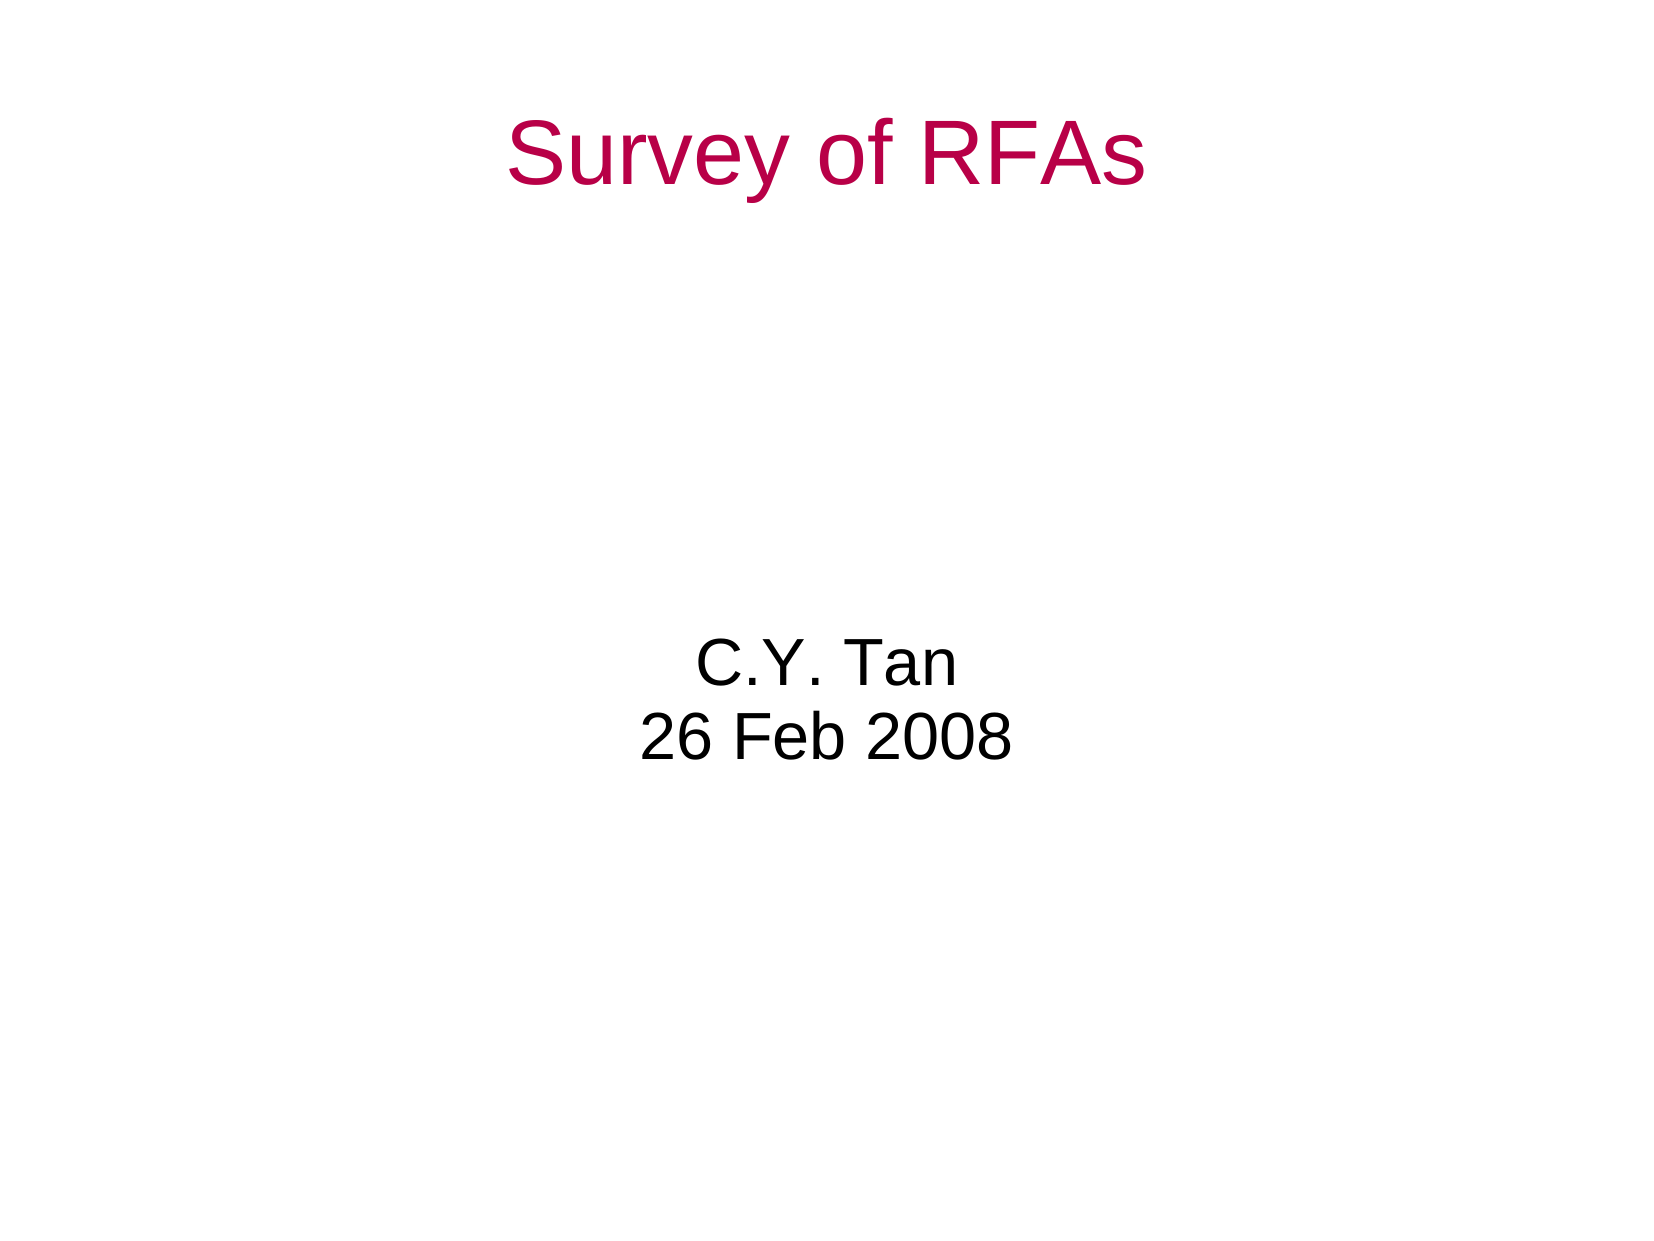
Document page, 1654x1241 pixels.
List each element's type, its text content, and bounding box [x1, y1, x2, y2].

title Survey of RFAs [82, 49, 1571, 257]
subtitle C.Y. Tan 26 Feb 2008 [82, 290, 1571, 1109]
